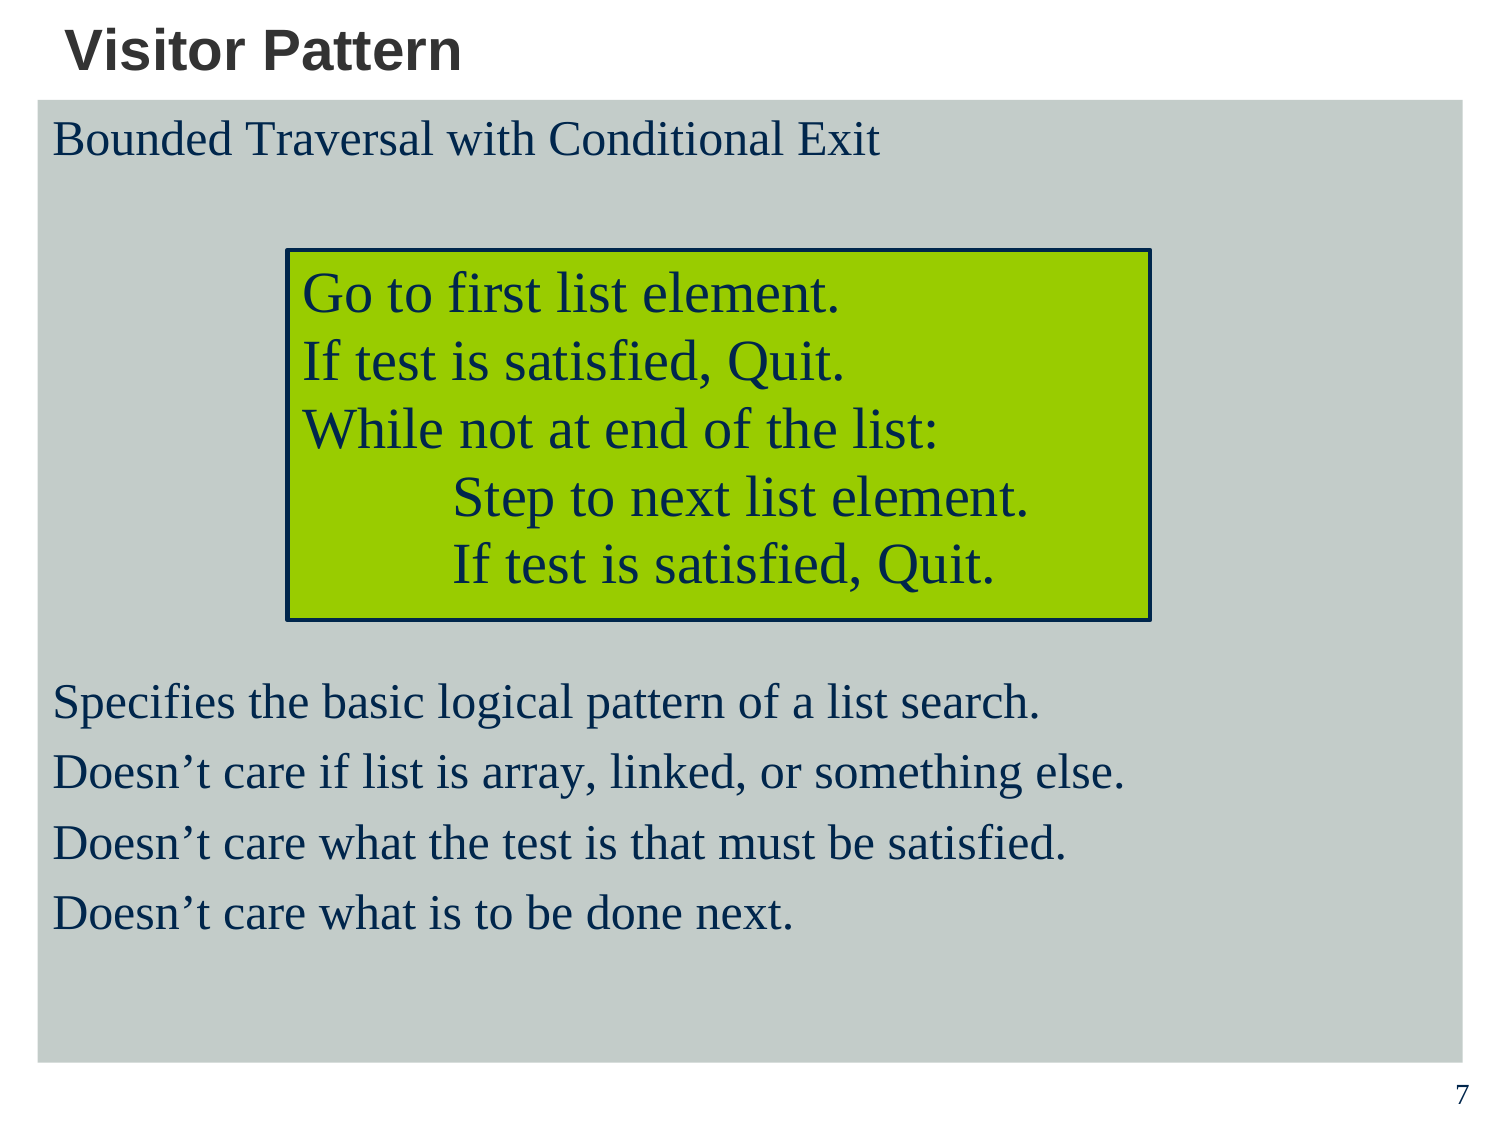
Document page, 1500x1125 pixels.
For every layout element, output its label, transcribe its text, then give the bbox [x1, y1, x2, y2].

title Visitor Pattern [50, 0, 1450, 91]
text_box Go to first list element. If test is satisfied, Quit. While not at end of the list: Step to next list element. If test is satisfied, Quit. [287, 249, 1150, 621]
list Bounded Traversal with Conditional Exit Specifies the basic logical pattern of a list search. Doesn’t care if list is array, linked, or something else. Doesn’t care what the test is that must be satisfied. Doesn’t care what is to be done next. [37, 99, 1463, 1063]
